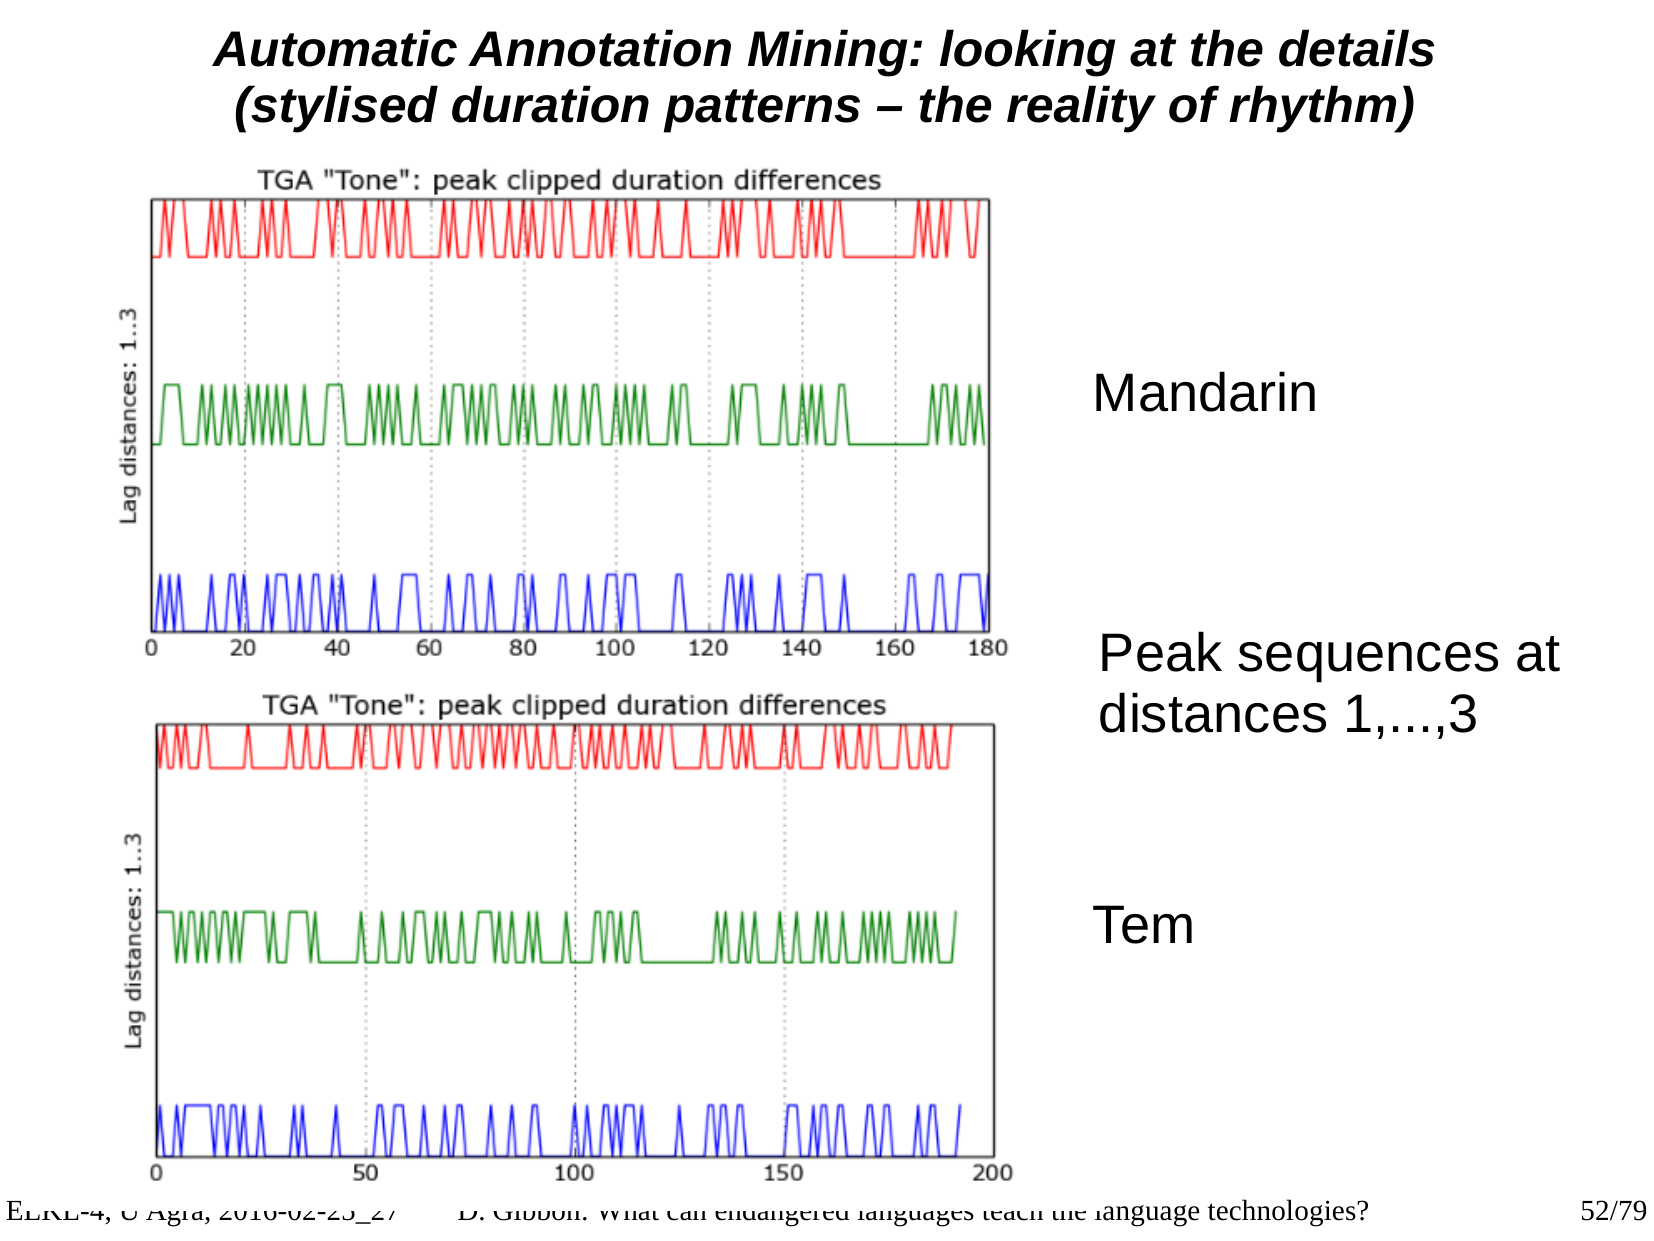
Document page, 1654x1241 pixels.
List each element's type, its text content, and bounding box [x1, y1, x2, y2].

text_box Mandarin [1078, 355, 1424, 431]
text_box Peak sequences at distances 1,...,3 [1084, 615, 1588, 752]
picture [16, 145, 1102, 1211]
title Automatic Annotation Mining: looking at the details (stylised duration patterns – the reality of rhythm) [0, 20, 1654, 134]
text_box Tem [1078, 886, 1424, 963]
